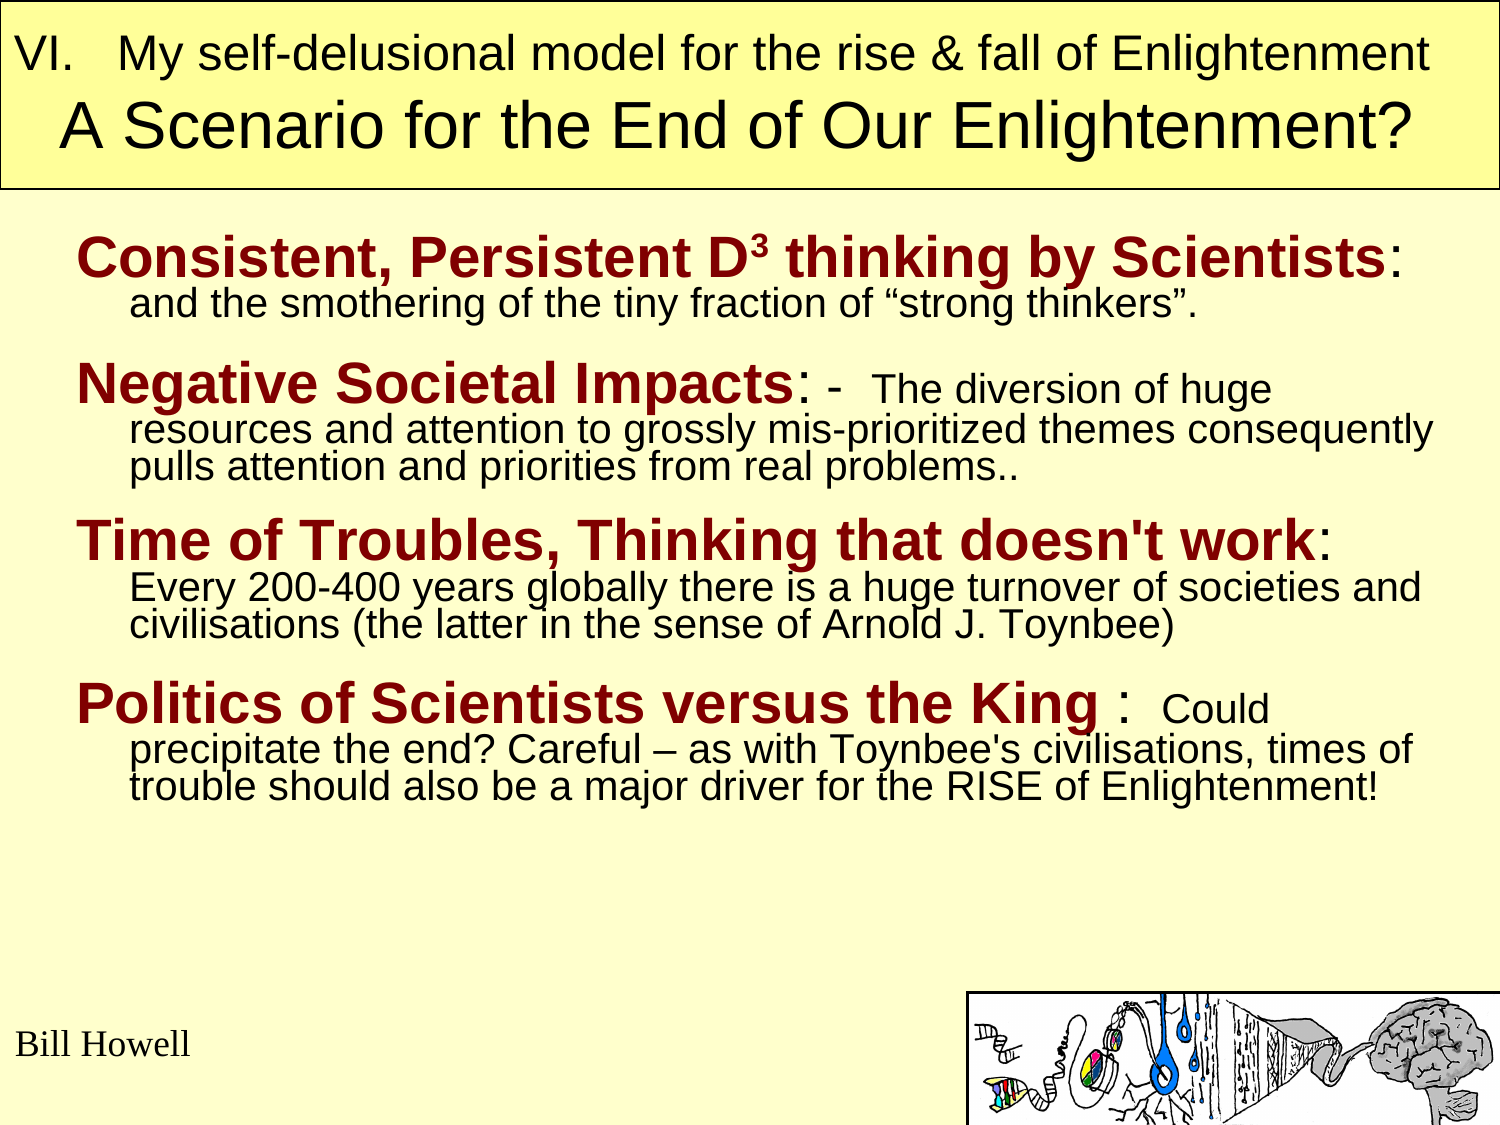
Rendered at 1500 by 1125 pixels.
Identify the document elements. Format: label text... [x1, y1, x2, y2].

list Consistent, Persistent D3 thinking by Scientists: and the smothering of the tiny fraction of “strong thinkers”. Negative Societal Impacts: - The diversion of huge resources and attention to grossly mis-prioritized themes consequently pulls attention and priorities from real problems.. Time of Troubles, Thinking that doesn't work: Every 200-400 years globally there is a huge turnover of societies and civilisations (the latter in the sense of Arnold J. Toynbee) Politics of Scientists versus the King : Could precipitate the end? Careful – as with Toynbee's civilisations, times of trouble should also be a major driver for the RISE of Enlightenment! [59, 236, 1447, 993]
title VI. My self-delusional model for the rise & fall of Enlightenment A Scenario for the End of Our Enlightenment? [0, 0, 1500, 189]
text_box Bill Howell [0, 973, 945, 1122]
picture [969, 994, 1500, 1125]
